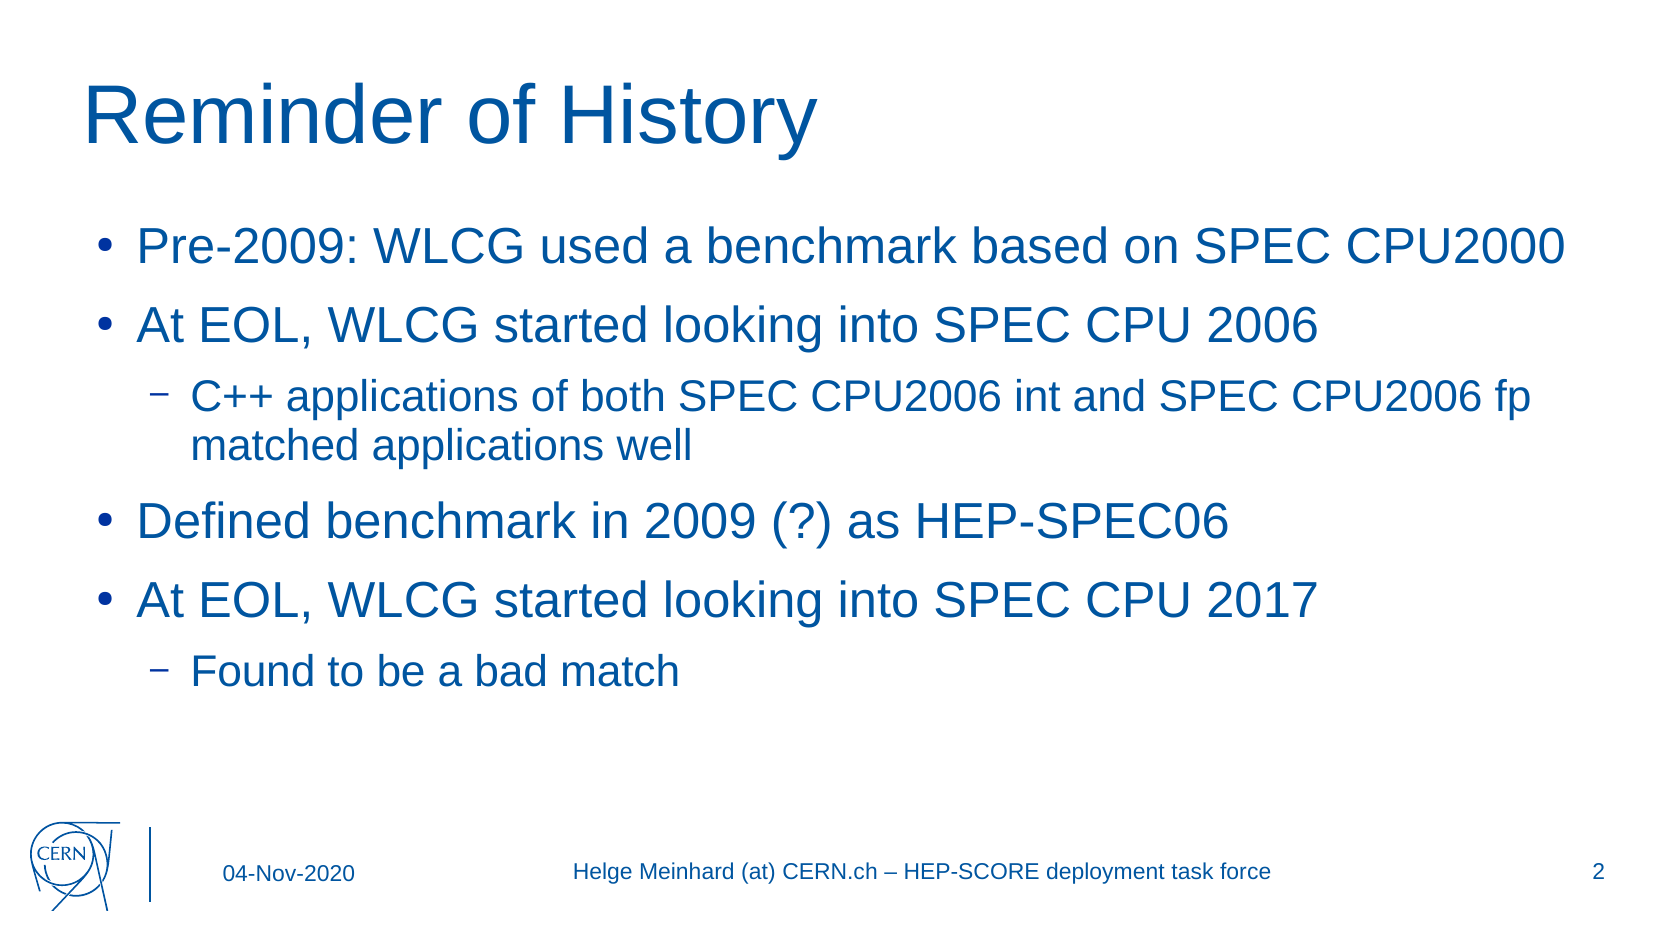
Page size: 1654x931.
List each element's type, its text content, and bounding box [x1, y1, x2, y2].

list Pre-2009: WLCG used a benchmark based on SPEC CPU2000 At EOL, WLCG started looking into SPEC CPU 2006 C++ applications of both SPEC CPU2006 int and SPEC CPU2006 fp matched applications well Defined benchmark in 2009 (?) as HEP-SPEC06 At EOL, WLCG started looking into SPEC CPU 2017 Found to be a bad match [82, 217, 1571, 757]
title Reminder of History [82, 37, 1571, 193]
